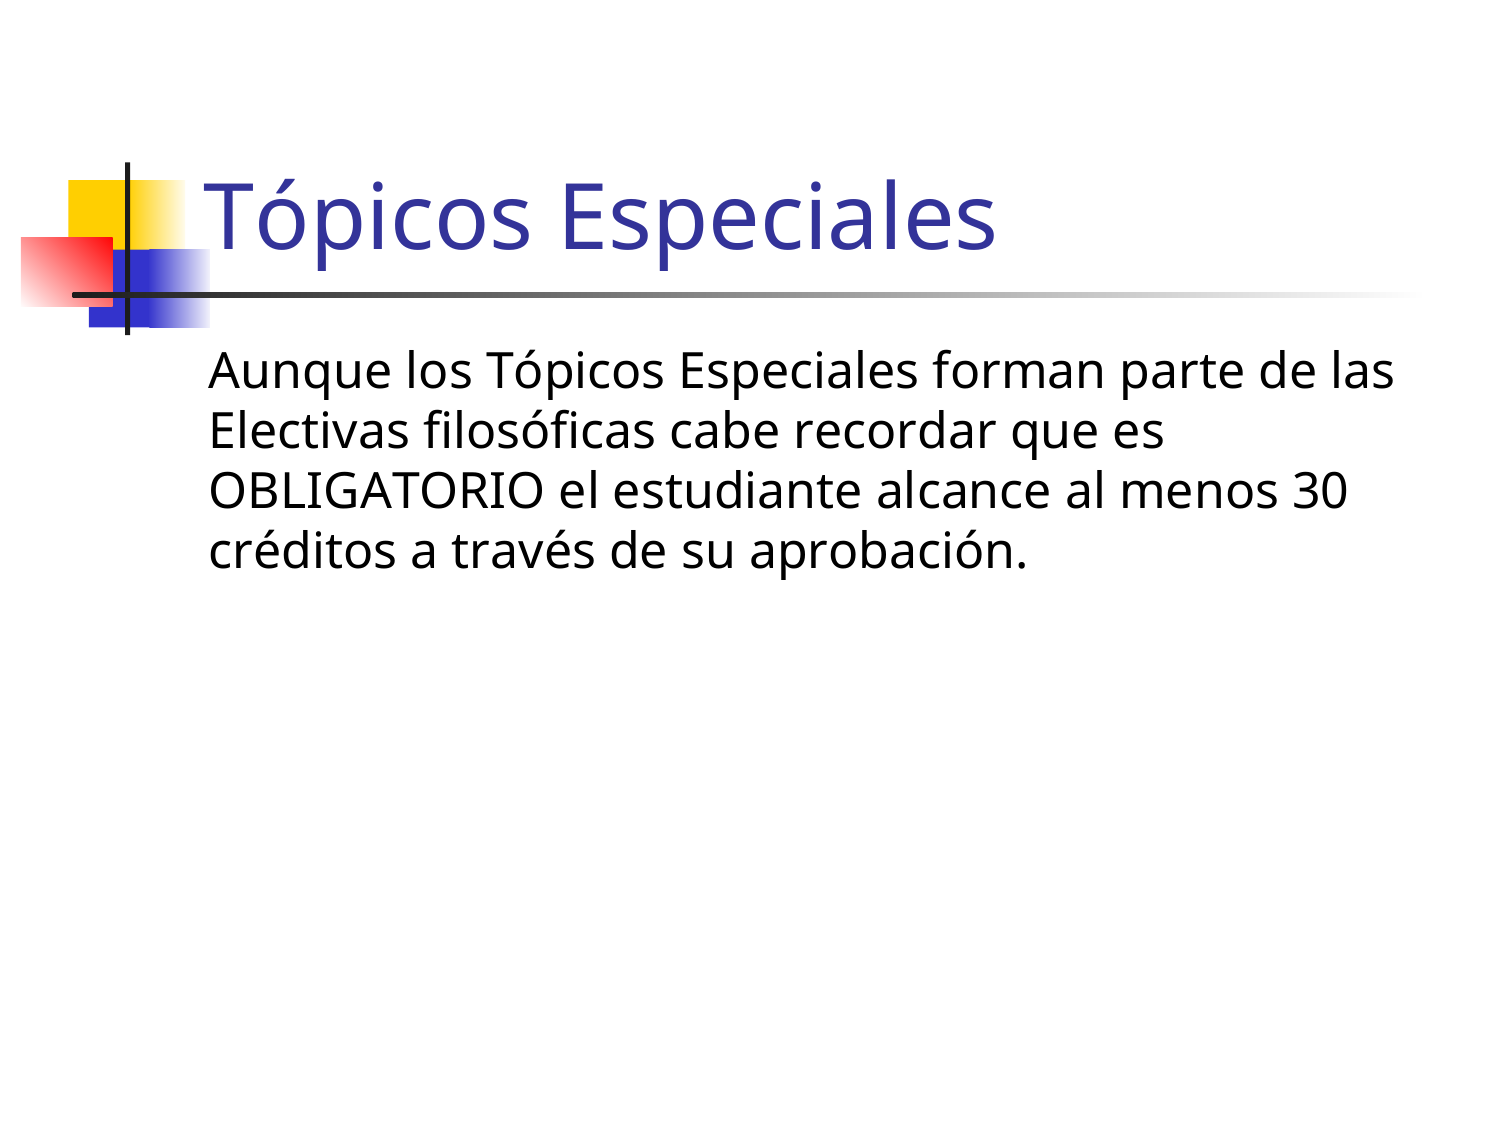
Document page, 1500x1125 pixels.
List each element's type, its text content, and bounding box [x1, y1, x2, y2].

title Tópicos Especiales [188, 35, 1468, 276]
list Aunque los Tópicos Especiales forman parte de las Electivas filosóficas cabe recordar que es OBLIGATORIO el estudiante alcance al menos 30 créditos a través de su aprobación. [193, 331, 1469, 1007]
